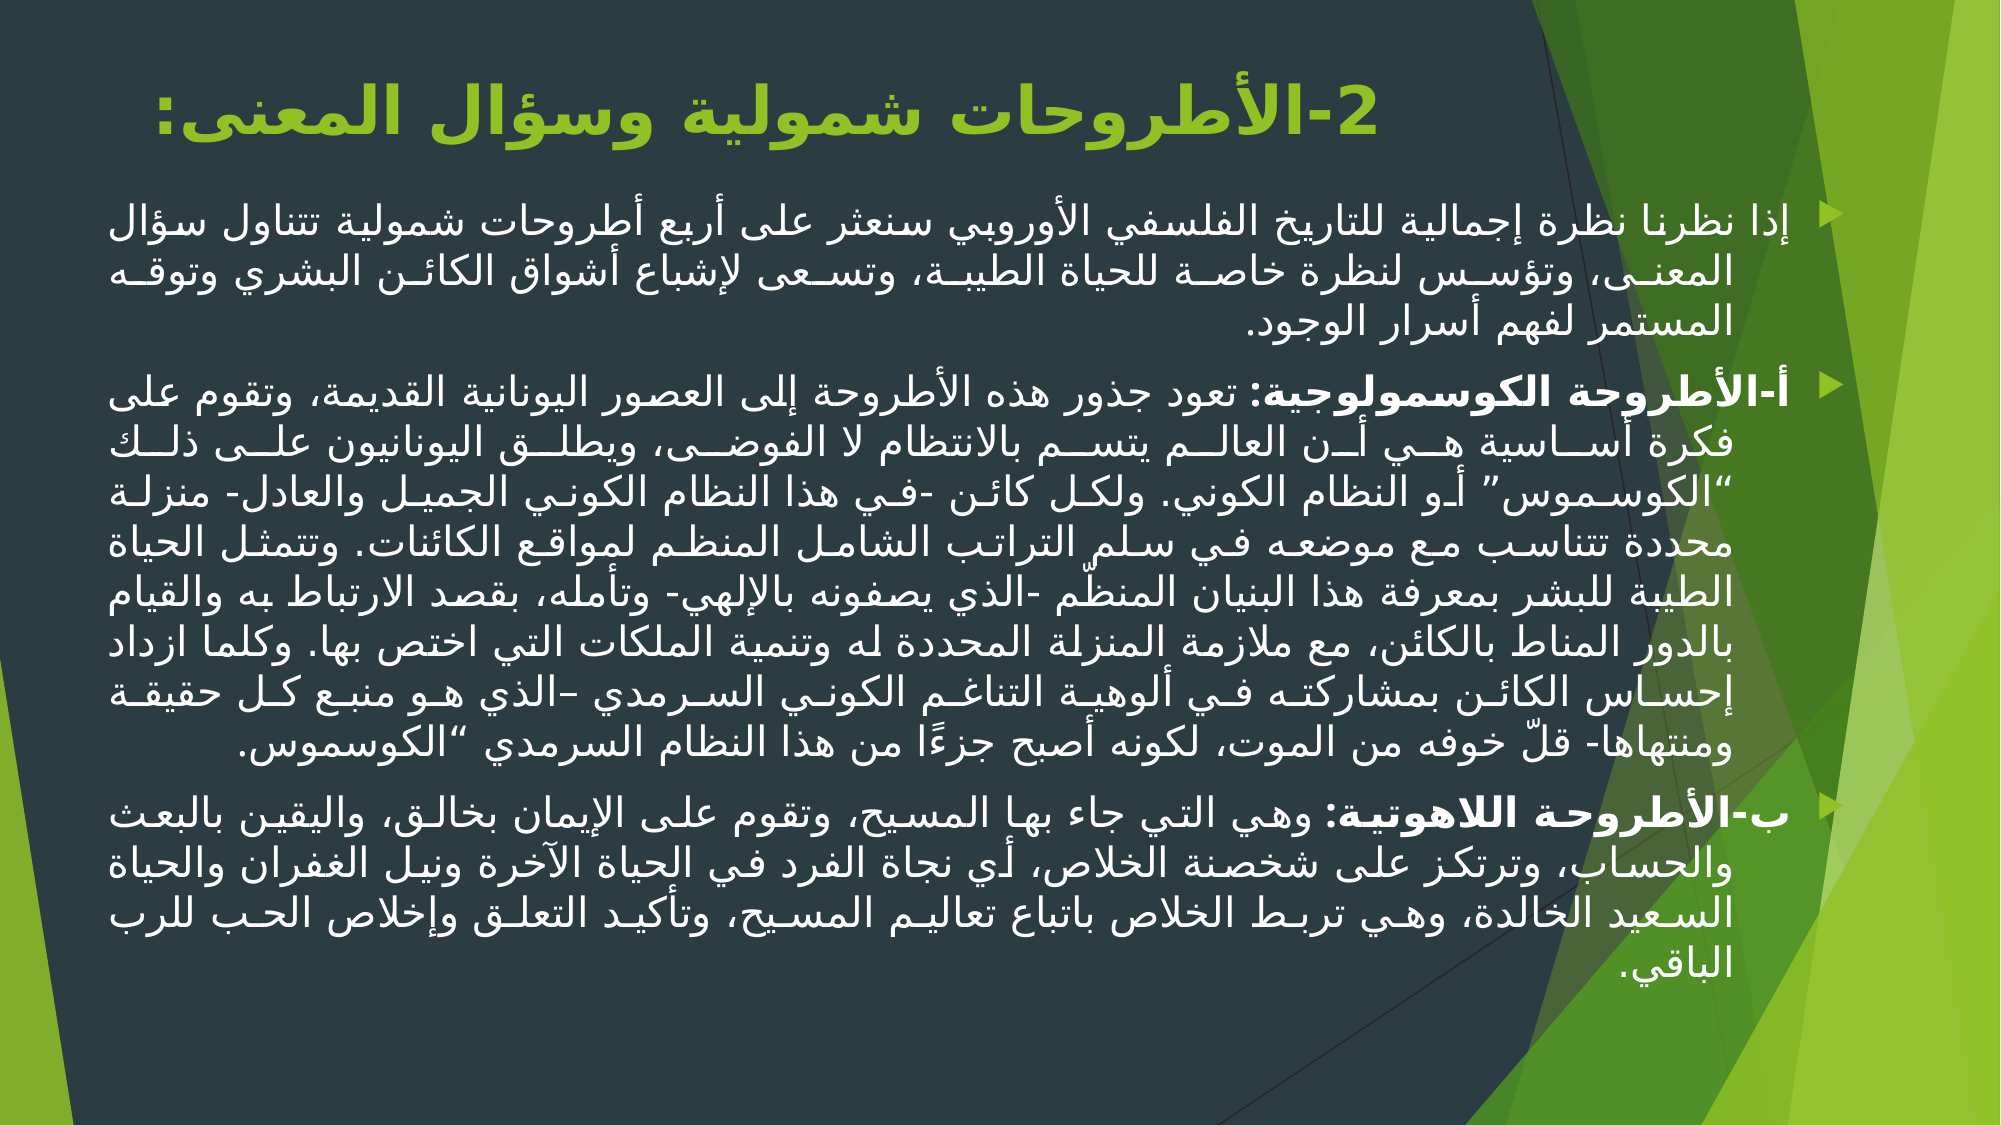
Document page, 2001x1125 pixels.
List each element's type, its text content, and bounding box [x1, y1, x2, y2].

list إذا نظرنا نظرة إجمالية للتاريخ الفلسفي الأوروبي سنعثر على أربع أطروحات شمولية تتناول سؤال المعنى، وتؤسس لنظرة خاصة للحياة الطيبة، وتسعى لإشباع أشواق الكائن البشري وتوقه المستمر لفهم أسرار الوجود. أ-الأطروحة الكوسمولوجية: تعود جذور هذه الأطروحة إلى العصور اليونانية القديمة، وتقوم على فكرة أساسية هي أن العالم يتسم بالانتظام لا الفوضى، ويطلق اليونانيون على ذلك “الكوسموس” أو النظام الكوني. ولكل كائن -في هذا النظام الكوني الجميل والعادل- منزلة محددة تتناسب مع موضعه في سلم التراتب الشامل المنظم لمواقع الكائنات. وتتمثل الحياة الطيبة للبشر بمعرفة هذا البنيان المنظّم -الذي يصفونه بالإلهي- وتأمله، بقصد الارتباط به والقيام بالدور المناط بالكائن، مع ملازمة المنزلة المحددة له وتنمية الملكات التي اختص بها. وكلما ازداد إحساس الكائن بمشاركته في ألوهية التناغم الكوني السرمدي –الذي هو منبع كل حقيقة ومنتهاها- قلّ خوفه من الموت، لكونه أصبح جزءًا من هذا النظام السرمدي “الكوسموس. ب-الأطروحة اللاهوتية: وهي التي جاء بها المسيح، وتقوم على الإيمان بخالق، واليقين بالبعث والحساب، وترتكز على شخصنة الخلاص، أي نجاة الفرد في الحياة الآخرة ونيل الغفران والحياة السعيد الخالدة، وهي تربط الخلاص باتباع تعاليم المسيح، وتأكيد التعلق وإخلاص الحب للرب الباقي. [92, 185, 1863, 1074]
title 2-الأطروحات شمولية وسؤال المعنى: [137, 59, 1863, 163]
